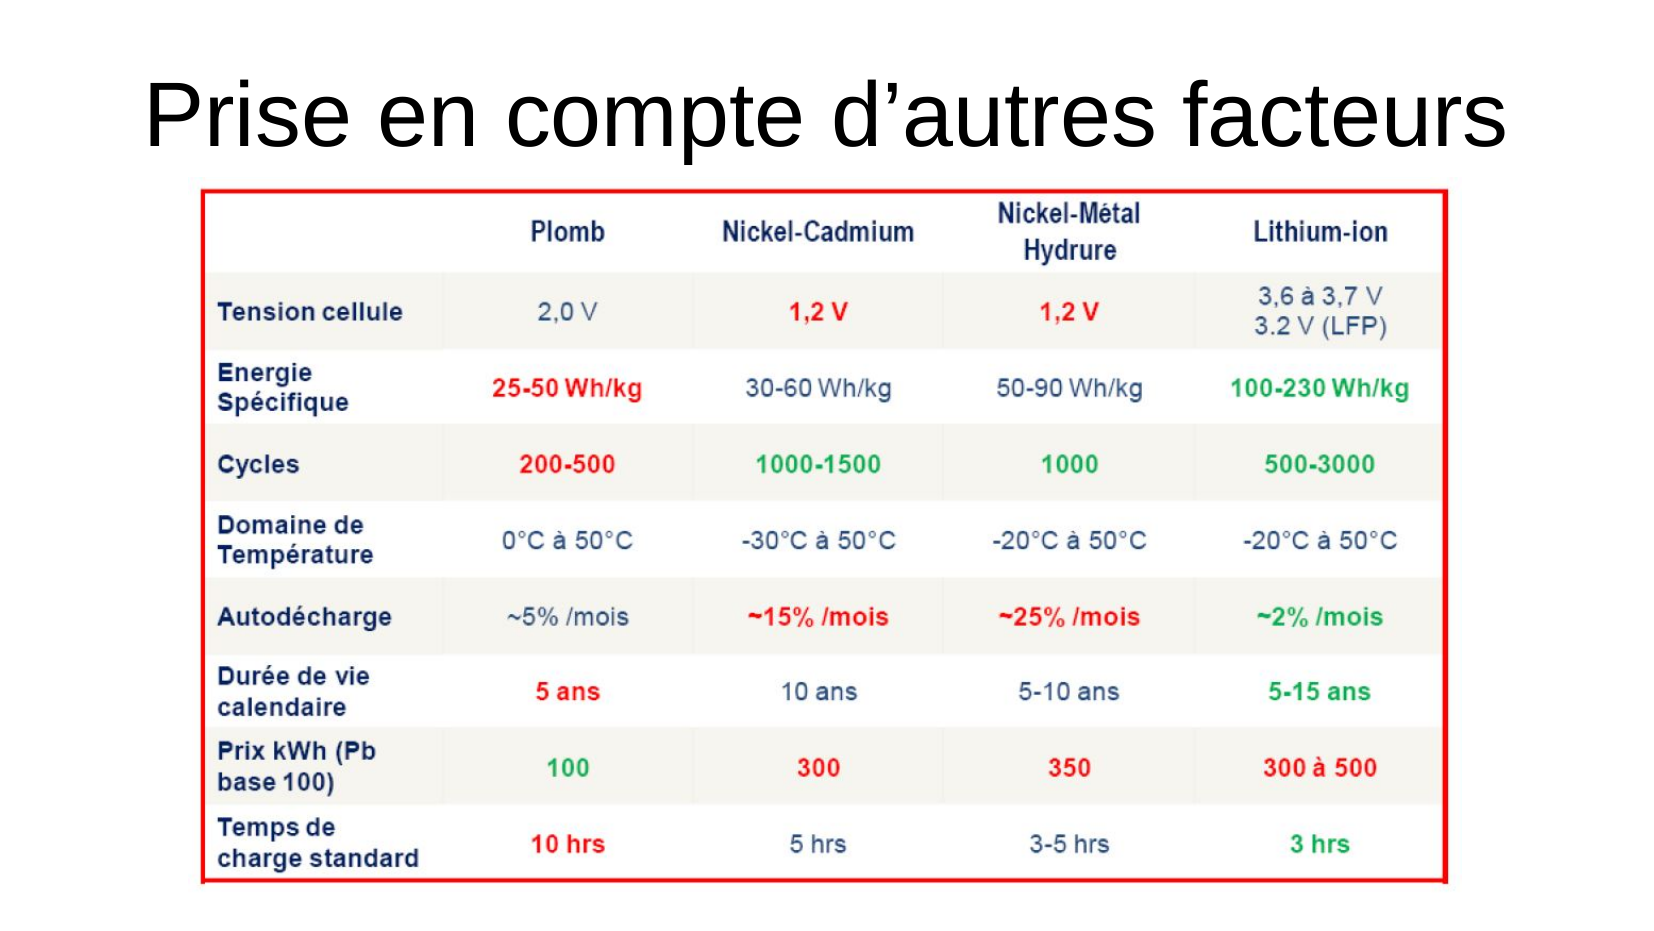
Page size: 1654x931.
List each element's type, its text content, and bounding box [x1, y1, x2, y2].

title Prise en compte d’autres facteurs [82, 37, 1571, 193]
picture [188, 177, 1462, 899]
